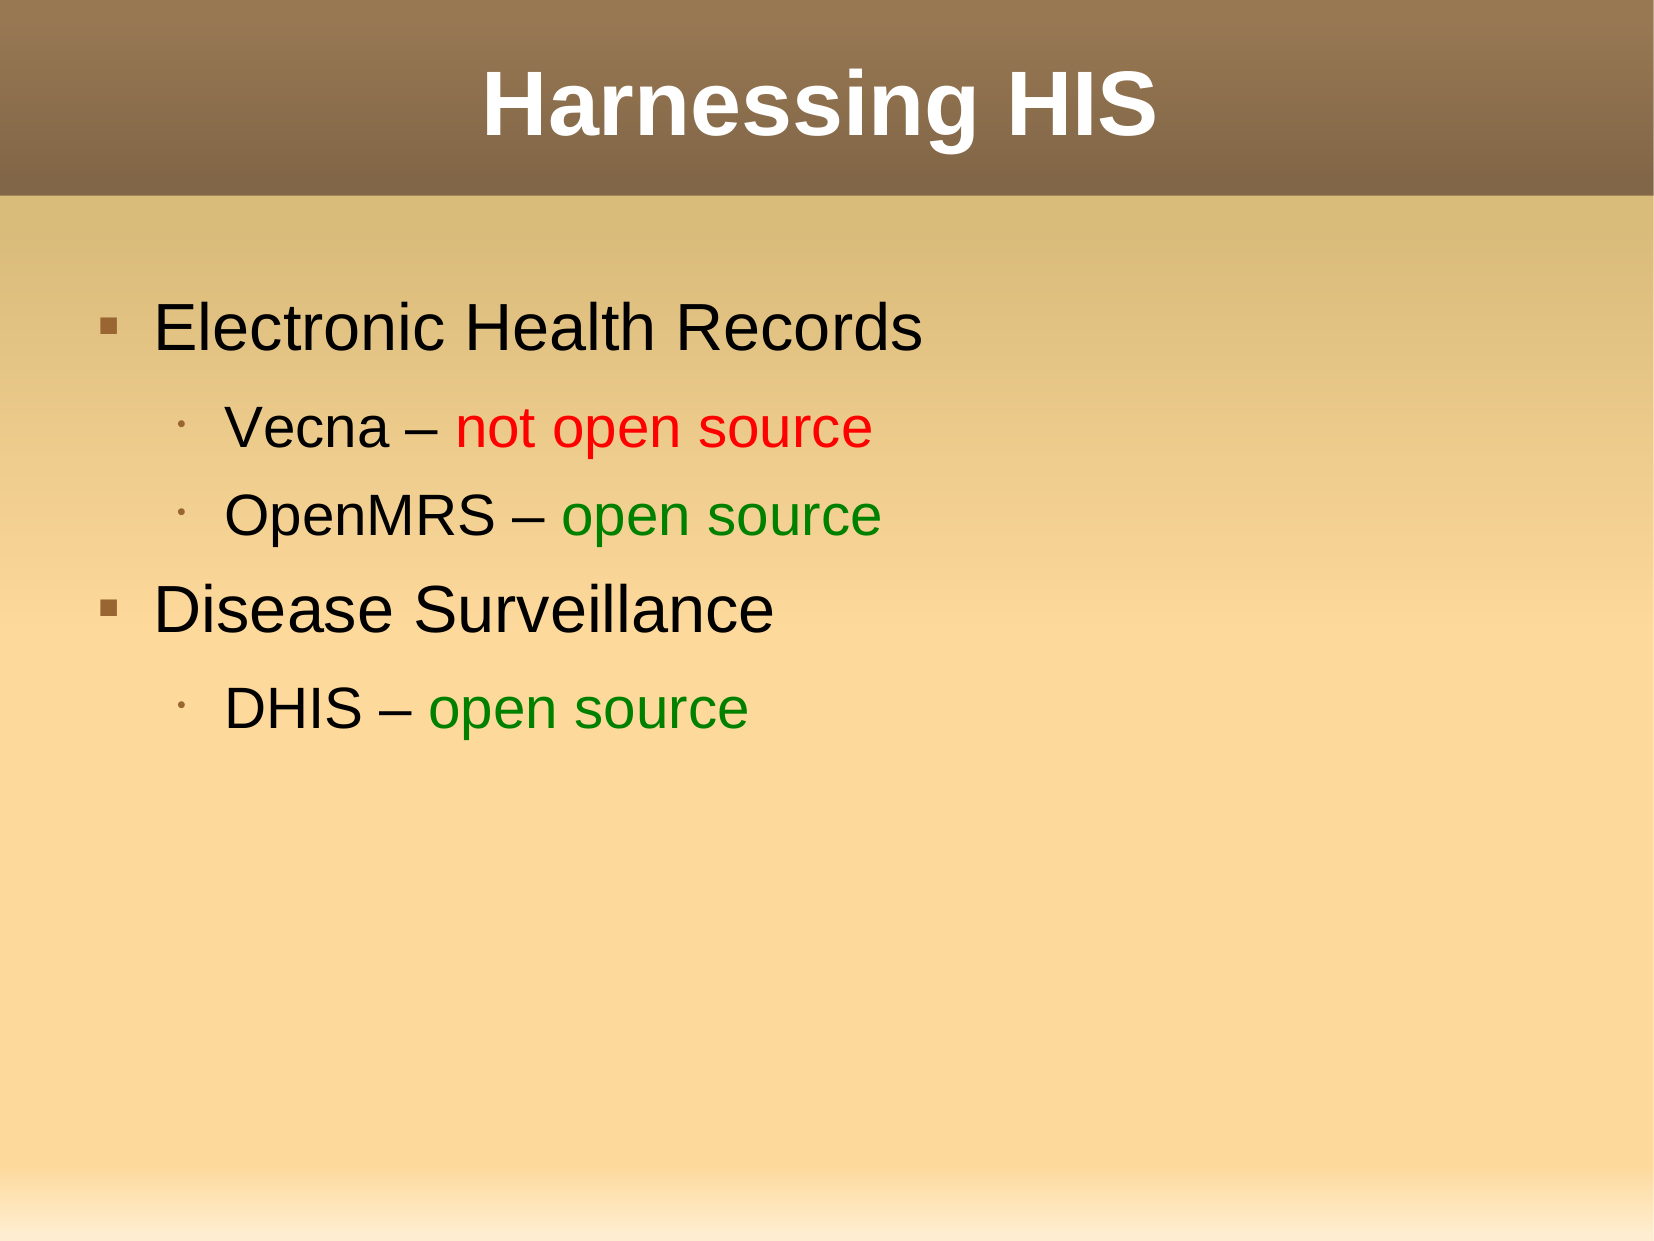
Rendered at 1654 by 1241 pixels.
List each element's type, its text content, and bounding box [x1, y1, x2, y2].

title Harnessing HIS [76, 7, 1565, 200]
list Electronic Health Records Vecna – not open source OpenMRS – open source Disease Surveillance DHIS – open source [82, 290, 1571, 1094]
picture [0, 0, 1654, 1241]
